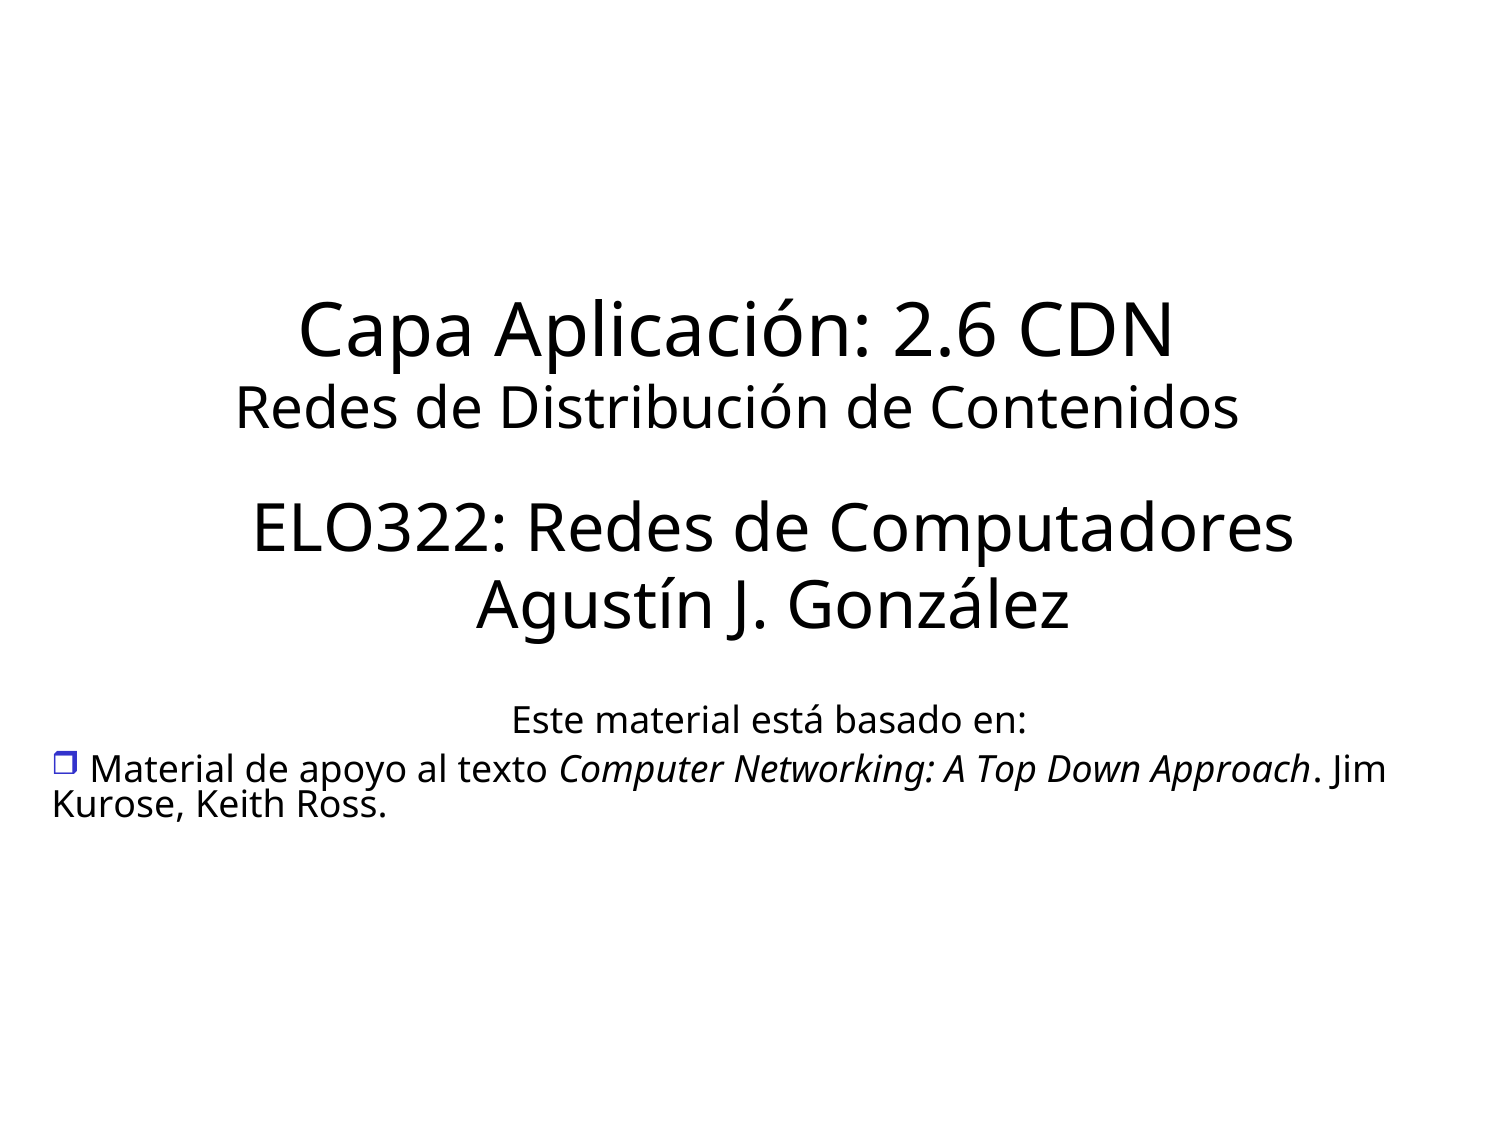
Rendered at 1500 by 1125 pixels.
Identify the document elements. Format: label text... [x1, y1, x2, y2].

subtitle ELO322: Redes de Computadores Agustín J. González Este material está basado en: Material de apoyo al texto Computer Networking: A Top Down Approach. Jim Kurose, Keith Ross. [36, 479, 1437, 1038]
title Capa Aplicación: 2.6 CDN Redes de Distribución de Contenidos [99, 277, 1375, 451]
